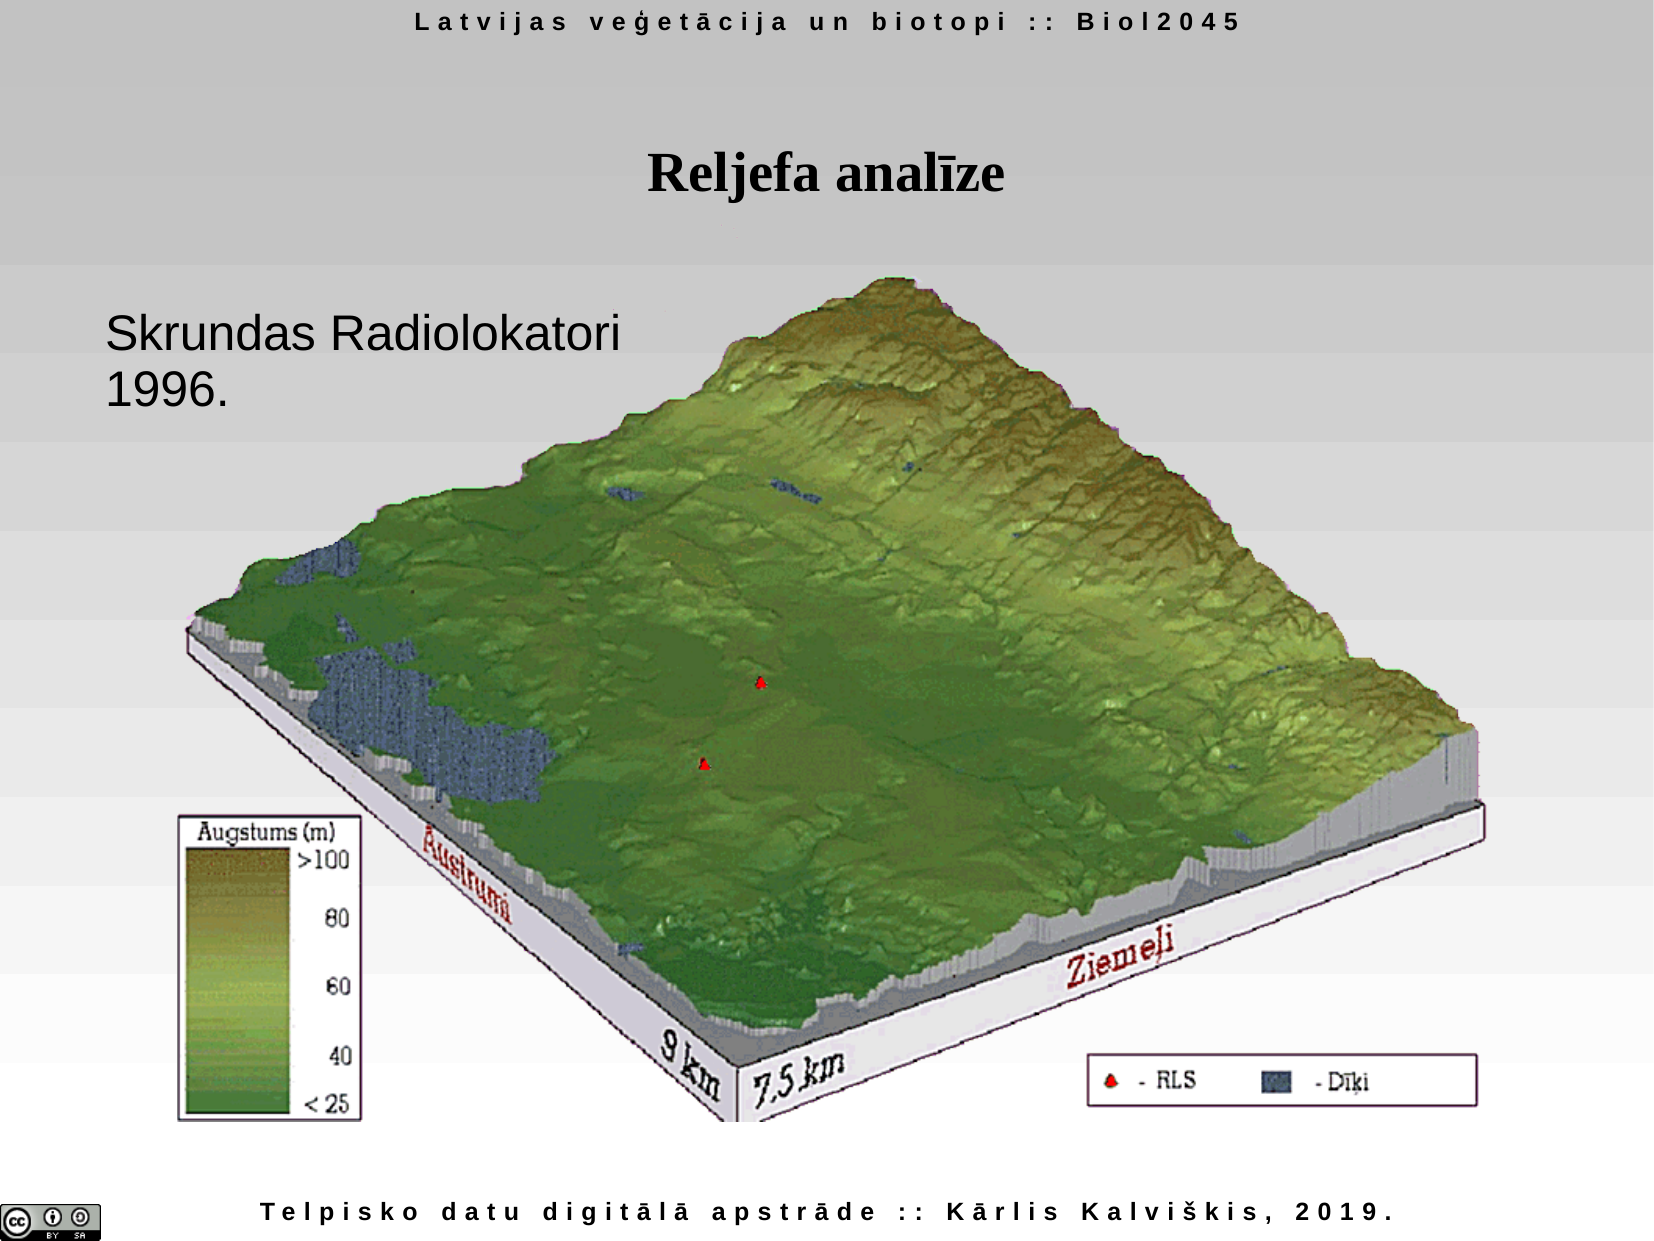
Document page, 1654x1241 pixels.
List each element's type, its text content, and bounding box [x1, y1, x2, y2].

picture [0, 0, 1654, 1241]
title Reljefa analīze [29, 49, 1625, 296]
text_box Skrundas Radiolokatori 1996. [105, 305, 622, 418]
